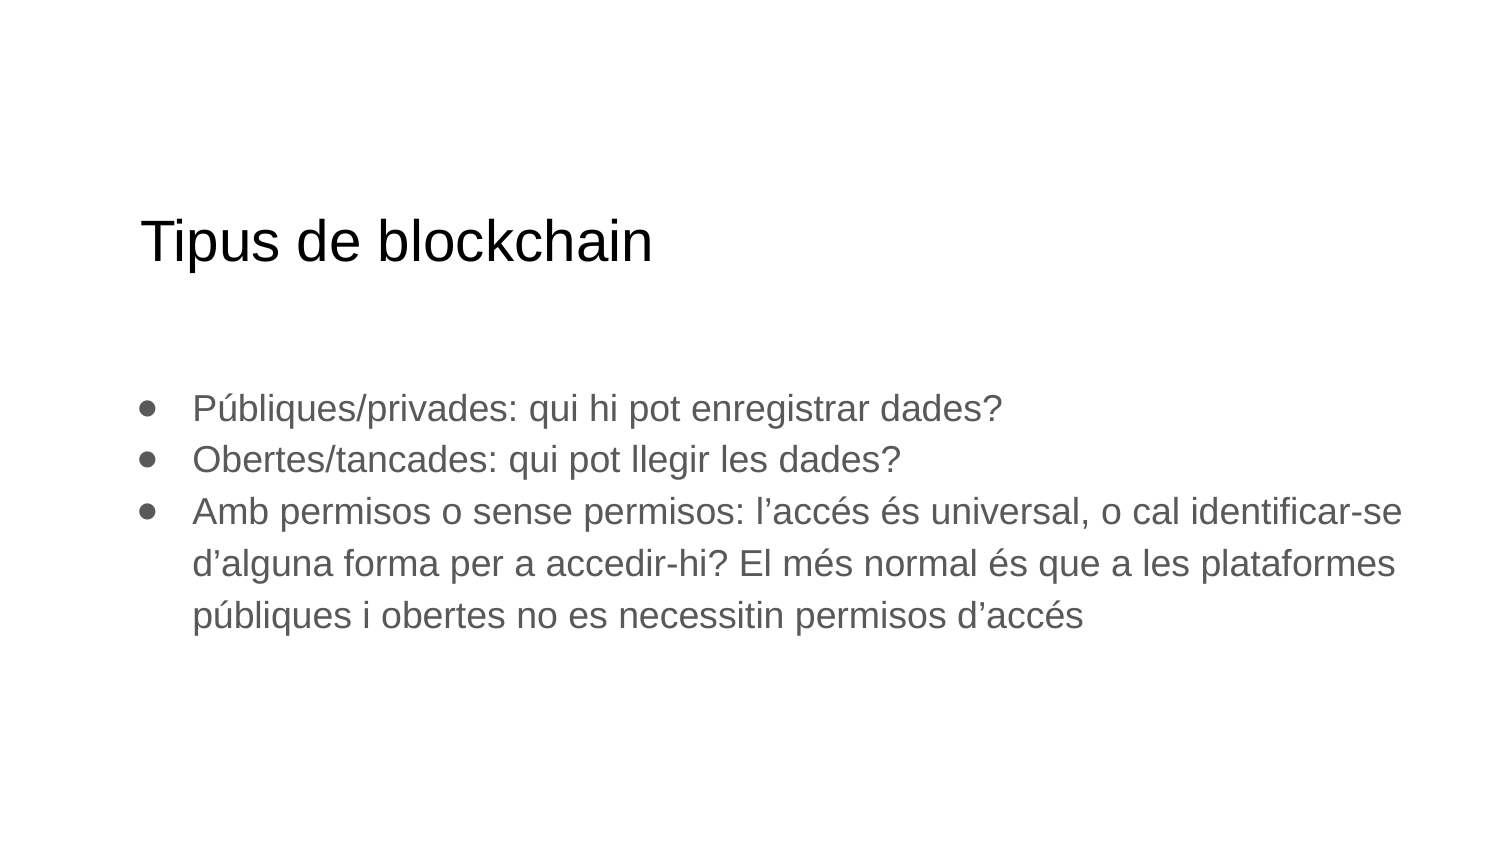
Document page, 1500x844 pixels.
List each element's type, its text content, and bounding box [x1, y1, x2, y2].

list Públiques/privades: qui hi pot enregistrar dades? Obertes/tancades: qui pot llegir les dades? Amb permisos o sense permisos: l’accés és universal, o cal identificar-se d’alguna forma per a accedir-hi? El més normal és que a les plataformes públiques i obertes no es necessitin permisos d’accés [102, 361, 1500, 844]
title Tipus de blockchain [125, 188, 1500, 283]
